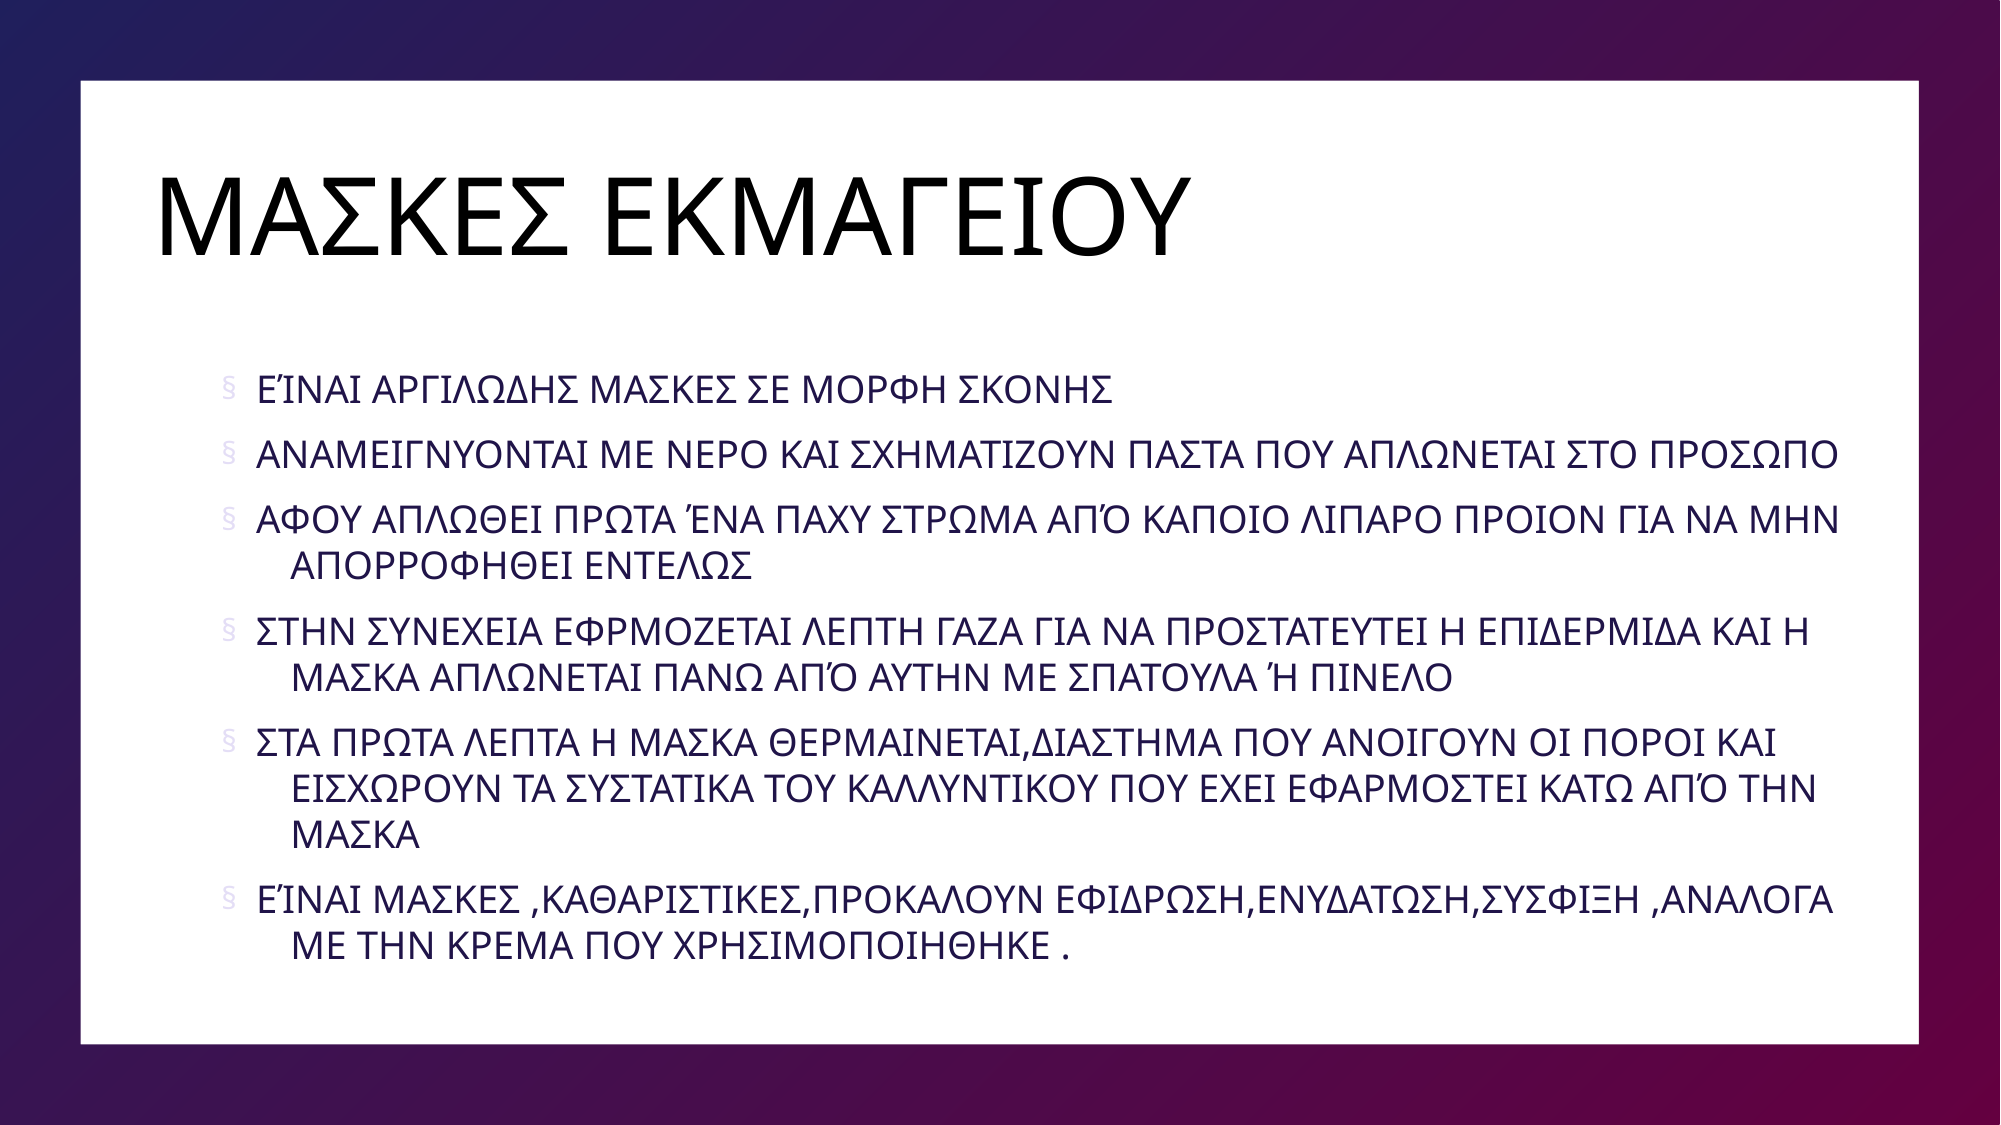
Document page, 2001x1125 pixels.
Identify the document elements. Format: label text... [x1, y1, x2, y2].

title ΜΑΣΚΕΣ ΕΚΜΑΓΕΙΟΥ [137, 111, 1411, 330]
list ΕΊΝΑΙ ΑΡΓΙΛΩΔΗΣ ΜΑΣΚΕΣ ΣΕ ΜΟΡΦΗ ΣΚΟΝΗΣ ΑΝΑΜΕΙΓΝΥΟΝΤΑΙ ΜΕ ΝΕΡΟ ΚΑΙ ΣΧΗΜΑΤΙΖΟΥΝ ΠΑΣΤΑ ΠΟΥ ΑΠΛΩΝΕΤΑΙ ΣΤΟ ΠΡΟΣΩΠΟ ΑΦΟΥ ΑΠΛΩΘΕΙ ΠΡΩΤΑ ΈΝΑ ΠΑΧΥ ΣΤΡΩΜΑ ΑΠΌ ΚΑΠΟΙΟ ΛΙΠΑΡΟ ΠΡΟΙΟΝ ΓΙΑ ΝΑ ΜΗΝ ΑΠΟΡΡΟΦΗΘΕΙ ΕΝΤΕΛΩΣ ΣΤΗΝ ΣΥΝΕΧΕΙΑ ΕΦΡΜΟΖΕΤΑΙ ΛΕΠΤΗ ΓΑΖΑ ΓΙΑ ΝΑ ΠΡΟΣΤΑΤΕΥΤΕΙ Η ΕΠΙΔΕΡΜΙΔΑ ΚΑΙ Η ΜΑΣΚΑ ΑΠΛΩΝΕΤΑΙ ΠΑΝΩ ΑΠΌ ΑΥΤΗΝ ΜΕ ΣΠΑΤΟΥΛΑ Ή ΠΙΝΕΛΟ ΣΤΑ ΠΡΩΤΑ ΛΕΠΤΑ Η ΜΑΣΚΑ ΘΕΡΜΑΙΝΕΤΑΙ,ΔΙΑΣΤΗΜΑ ΠΟΥ ΑΝΟΙΓΟΥΝ ΟΙ ΠΟΡΟΙ ΚΑΙ ΕΙΣΧΩΡΟΥΝ ΤΑ ΣΥΣΤΑΤΙΚΑ ΤΟΥ ΚΑΛΛΥΝΤΙΚΟΥ ΠΟΥ ΕΧΕΙ ΕΦΑΡΜΟΣΤΕΙ ΚΑΤΩ ΑΠΌ ΤΗΝ ΜΑΣΚΑ ΕΊΝΑΙ ΜΑΣΚΕΣ ,ΚΑΘΑΡΙΣΤΙΚΕΣ,ΠΡΟΚΑΛΟΥΝ ΕΦΙΔΡΩΣΗ,ΕΝΥΔΑΤΩΣΗ,ΣΥΣΦΙΞΗ ,ΑΝΑΛΟΓΑ ΜΕ ΤΗΝ ΚΡΕΜΑ ΠΟΥ ΧΡΗΣΙΜΟΠΟΙΗΘΗΚΕ . [137, 357, 1863, 1014]
